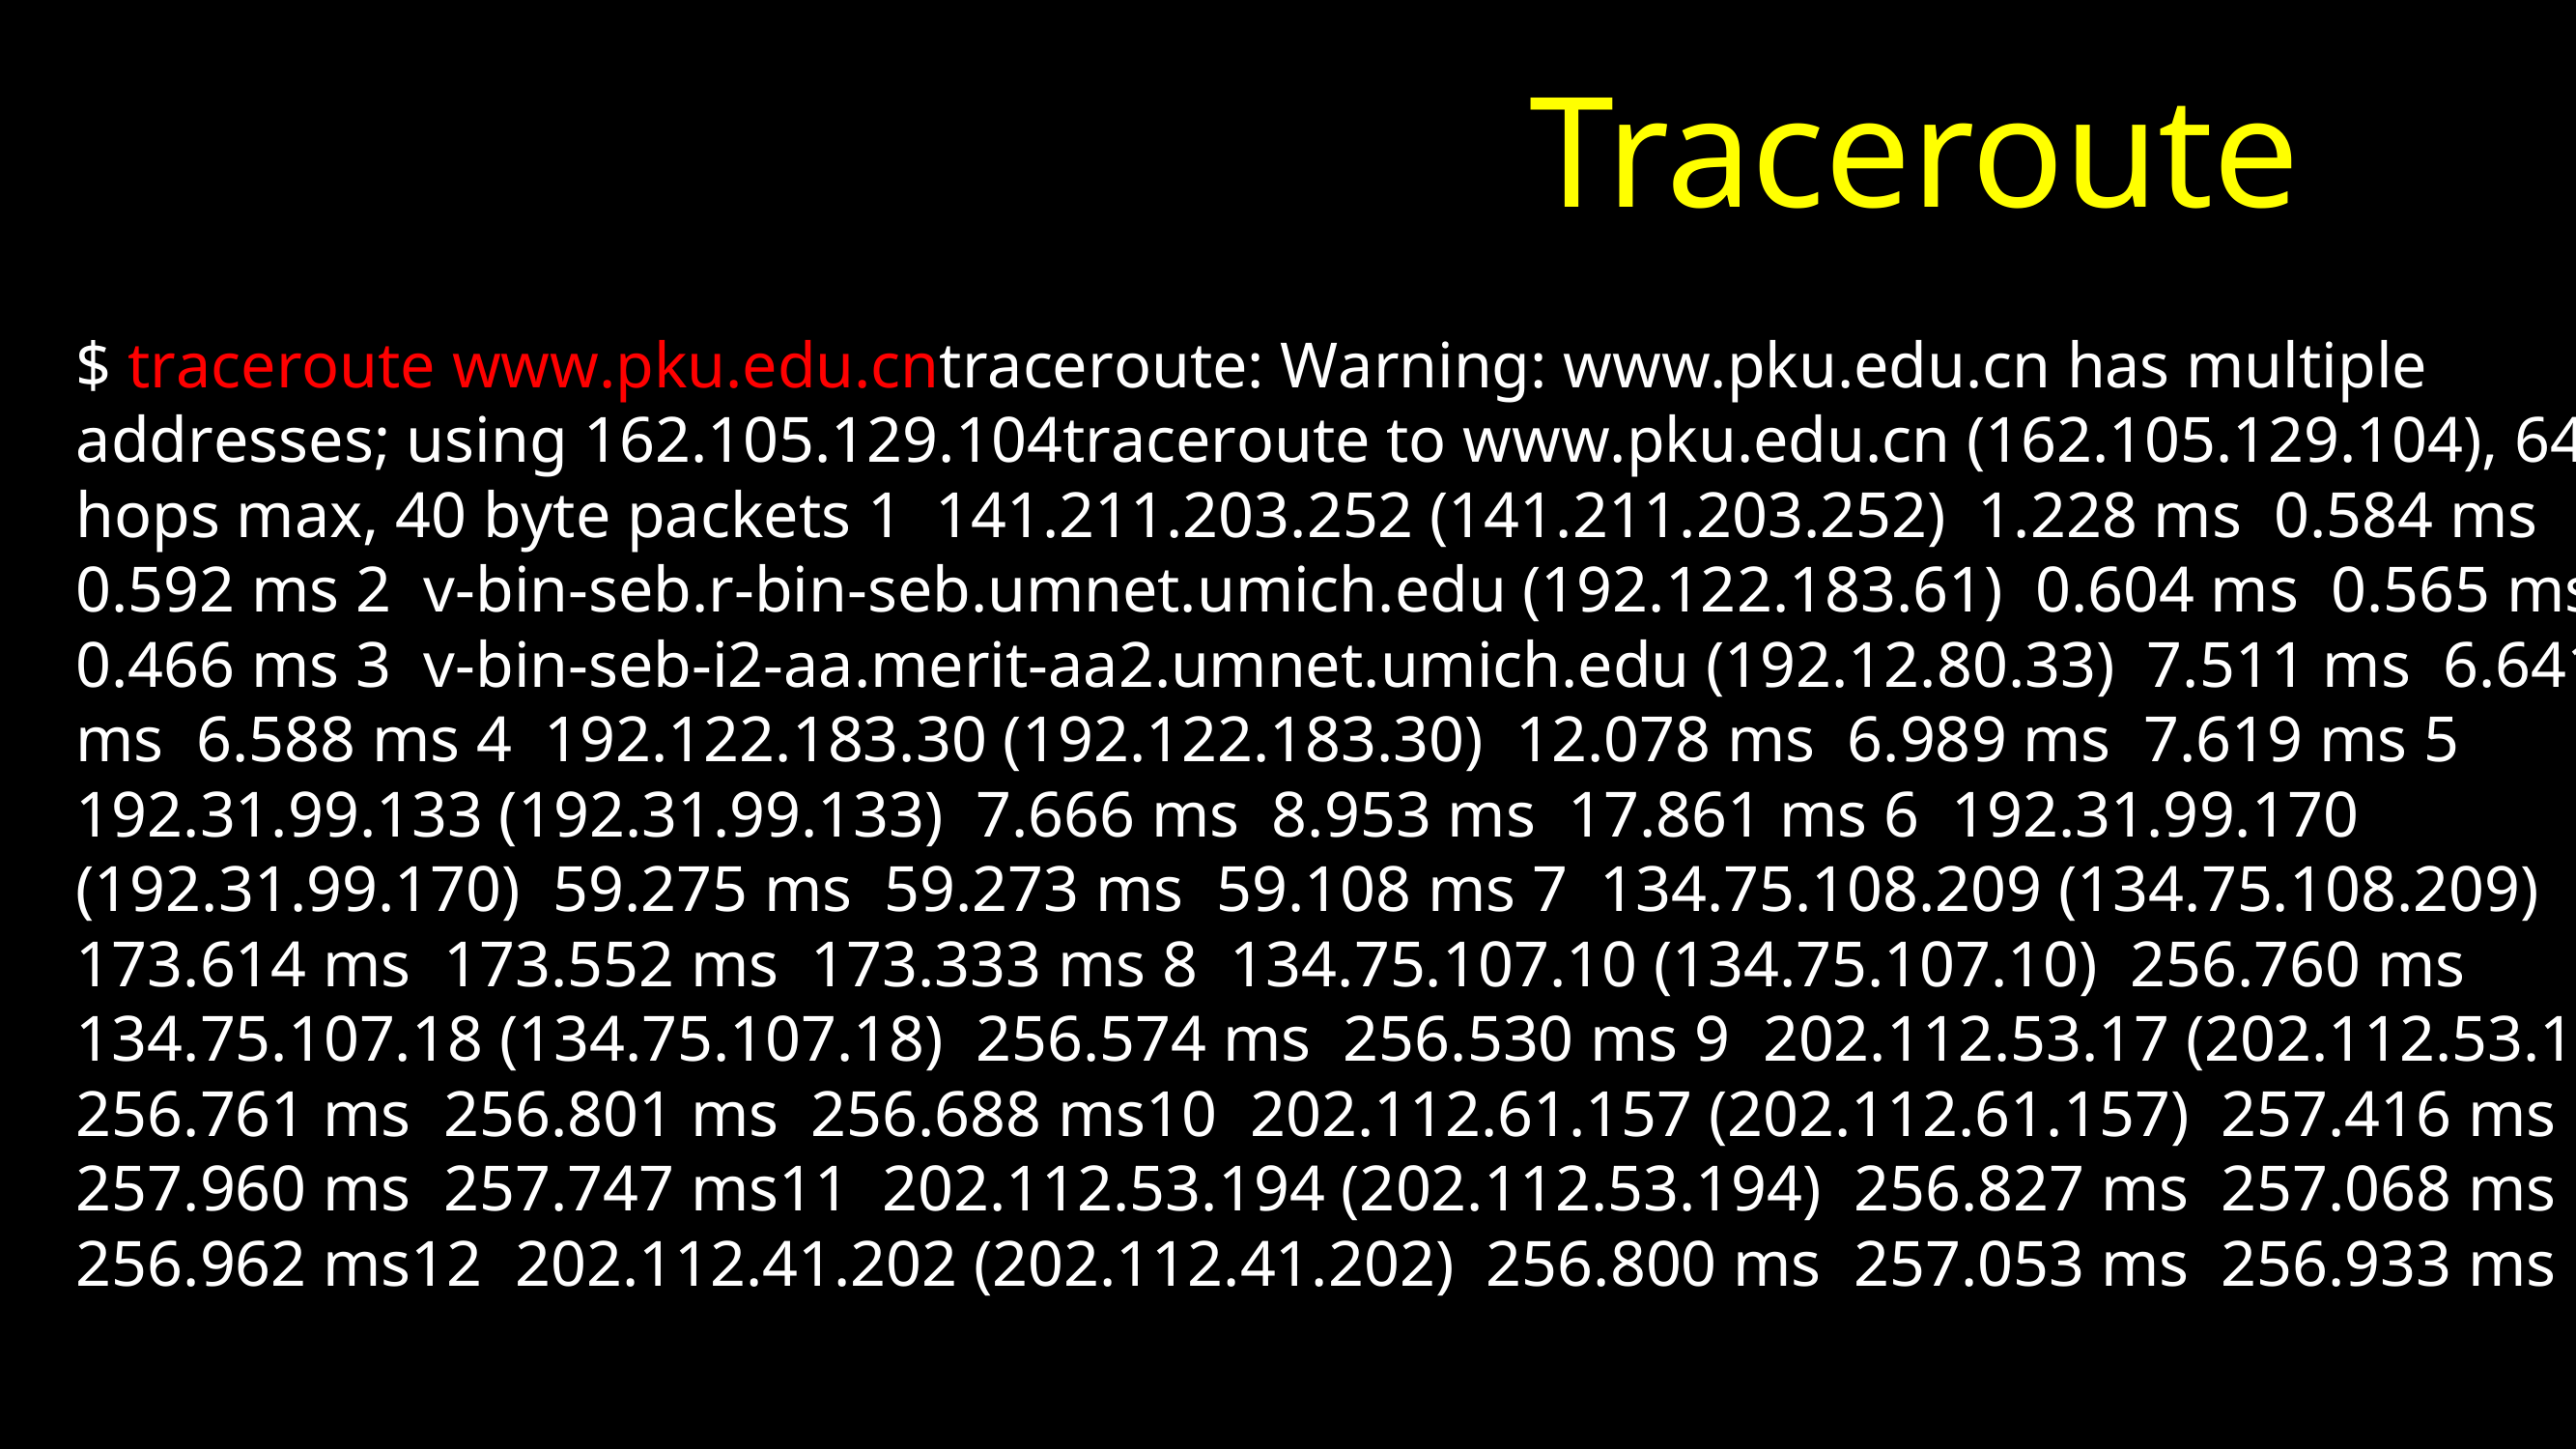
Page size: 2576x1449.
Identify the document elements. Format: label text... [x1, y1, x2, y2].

title Traceroute [1438, 38, 2392, 240]
text_box $ traceroute www.pku.edu.cntraceroute: Warning: www.pku.edu.cn has multiple addresses; using 162.105.129.104traceroute to www.pku.edu.cn (162.105.129.104), 64 hops max, 40 byte packets 1 141.211.203.252 (141.211.203.252) 1.228 ms 0.584 ms 0.592 ms 2 v-bin-seb.r-bin-seb.umnet.umich.edu (192.122.183.61) 0.604 ms 0.565 ms 0.466 ms 3 v-bin-seb-i2-aa.merit-aa2.umnet.umich.edu (192.12.80.33) 7.511 ms 6.641 ms 6.588 ms 4 192.122.183.30 (192.122.183.30) 12.078 ms 6.989 ms 7.619 ms 5 192.31.99.133 (192.31.99.133) 7.666 ms 8.953 ms 17.861 ms 6 192.31.99.170 (192.31.99.170) 59.275 ms 59.273 ms 59.108 ms 7 134.75.108.209 (134.75.108.209) 173.614 ms 173.552 ms 173.333 ms 8 134.75.107.10 (134.75.107.10) 256.760 ms 134.75.107.18 (134.75.107.18) 256.574 ms 256.530 ms 9 202.112.53.17 (202.112.53.17) 256.761 ms 256.801 ms 256.688 ms10 202.112.61.157 (202.112.61.157) 257.416 ms 257.960 ms 257.747 ms11 202.112.53.194 (202.112.53.194) 256.827 ms 257.068 ms 256.962 ms12 202.112.41.202 (202.112.41.202) 256.800 ms 257.053 ms 256.933 ms [75, 240, 2576, 1384]
